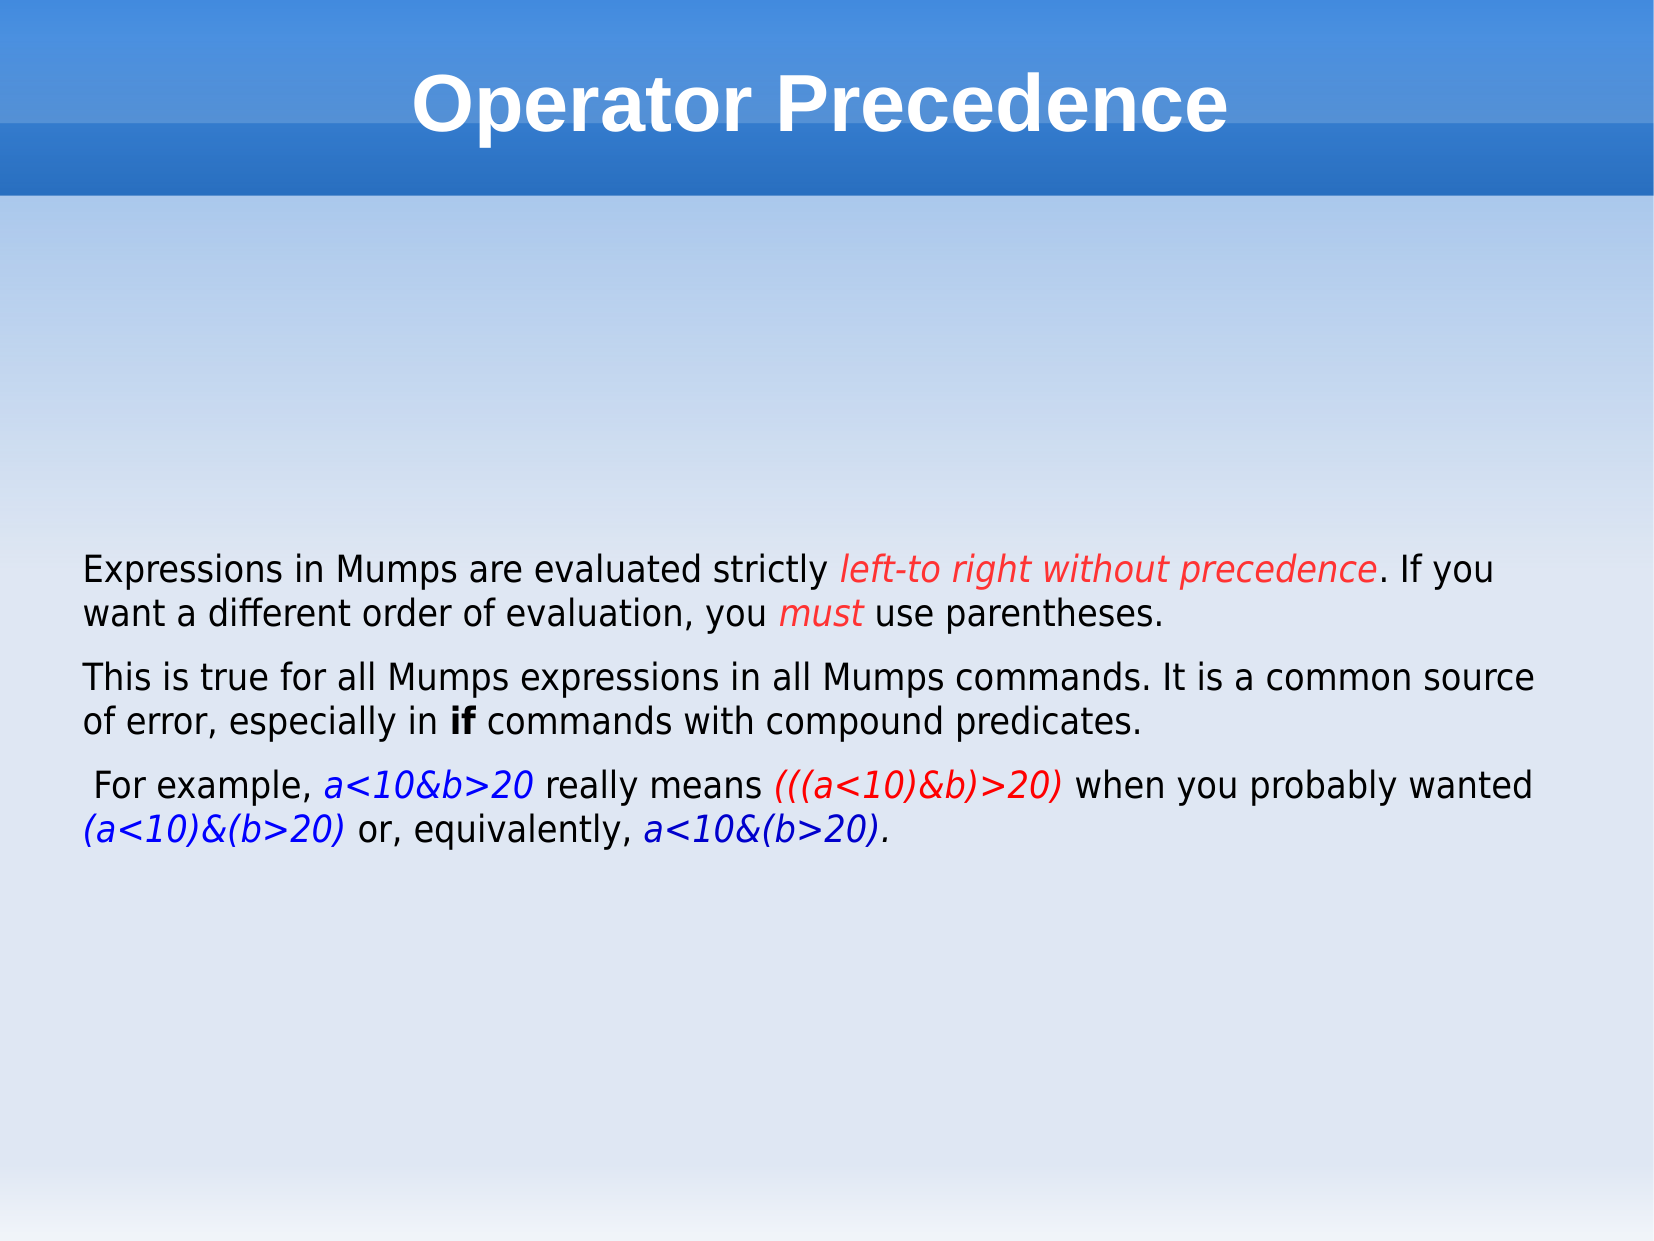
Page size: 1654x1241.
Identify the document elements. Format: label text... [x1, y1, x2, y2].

title Operator Precedence [76, 0, 1565, 208]
subtitle Expressions in Mumps are evaluated strictly left-to right without precedence. If you want a different order of evaluation, you must use parentheses. This is true for all Mumps expressions in all Mumps commands. It is a common source of error, especially in if commands with compound predicates. For example, a<10&b>20 really means (((a<10)&b)>20) when you probably wanted (a<10)&(b>20) or, equivalently, a<10&(b>20). [82, 290, 1571, 1109]
picture [0, 0, 1654, 1241]
